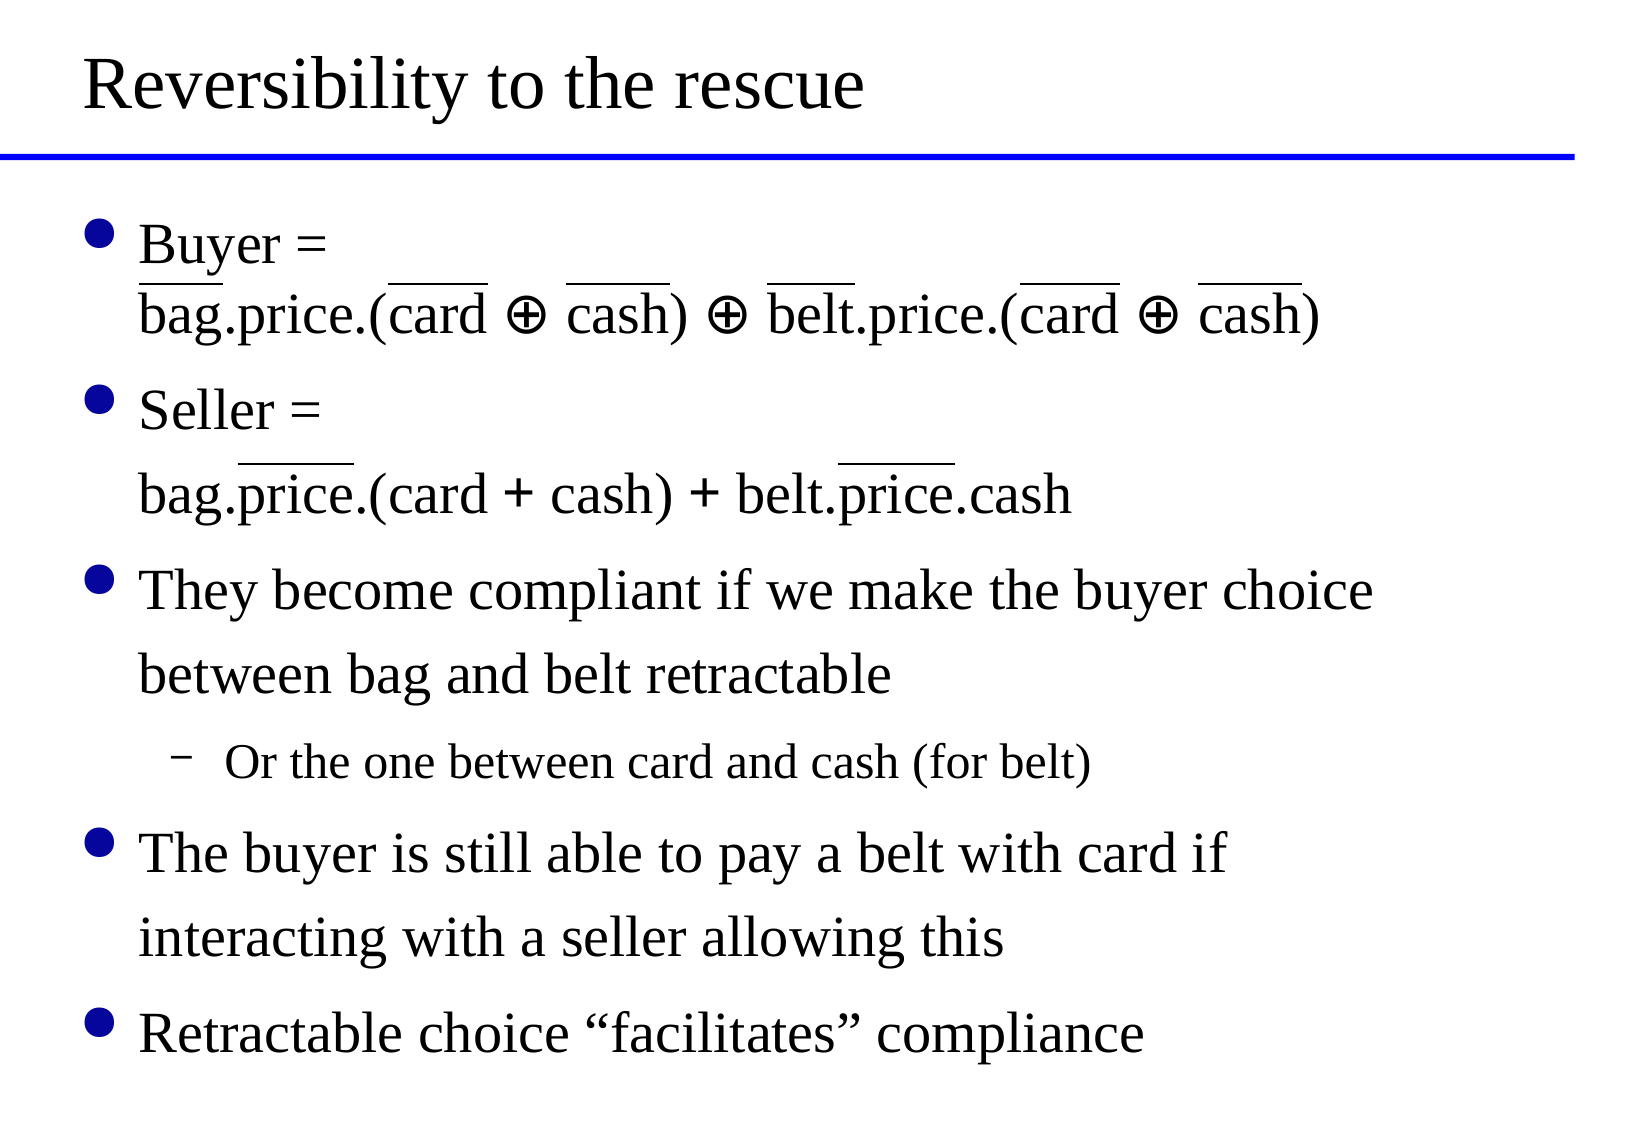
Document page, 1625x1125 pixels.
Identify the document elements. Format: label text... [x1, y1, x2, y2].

title Reversibility to the rescue [67, 27, 1544, 131]
list Buyer = bag.price.(card ⊕ cash) ⊕ belt.price.(card ⊕ cash) Seller = bag.price.(card + cash) + belt.price.cash They become compliant if we make the buyer choice between bag and belt retractable Or the one between card and cash (for belt) The buyer is still able to pay a belt with card if interacting with a seller allowing this Retractable choice “facilitates” compliance [67, 198, 1478, 1061]
